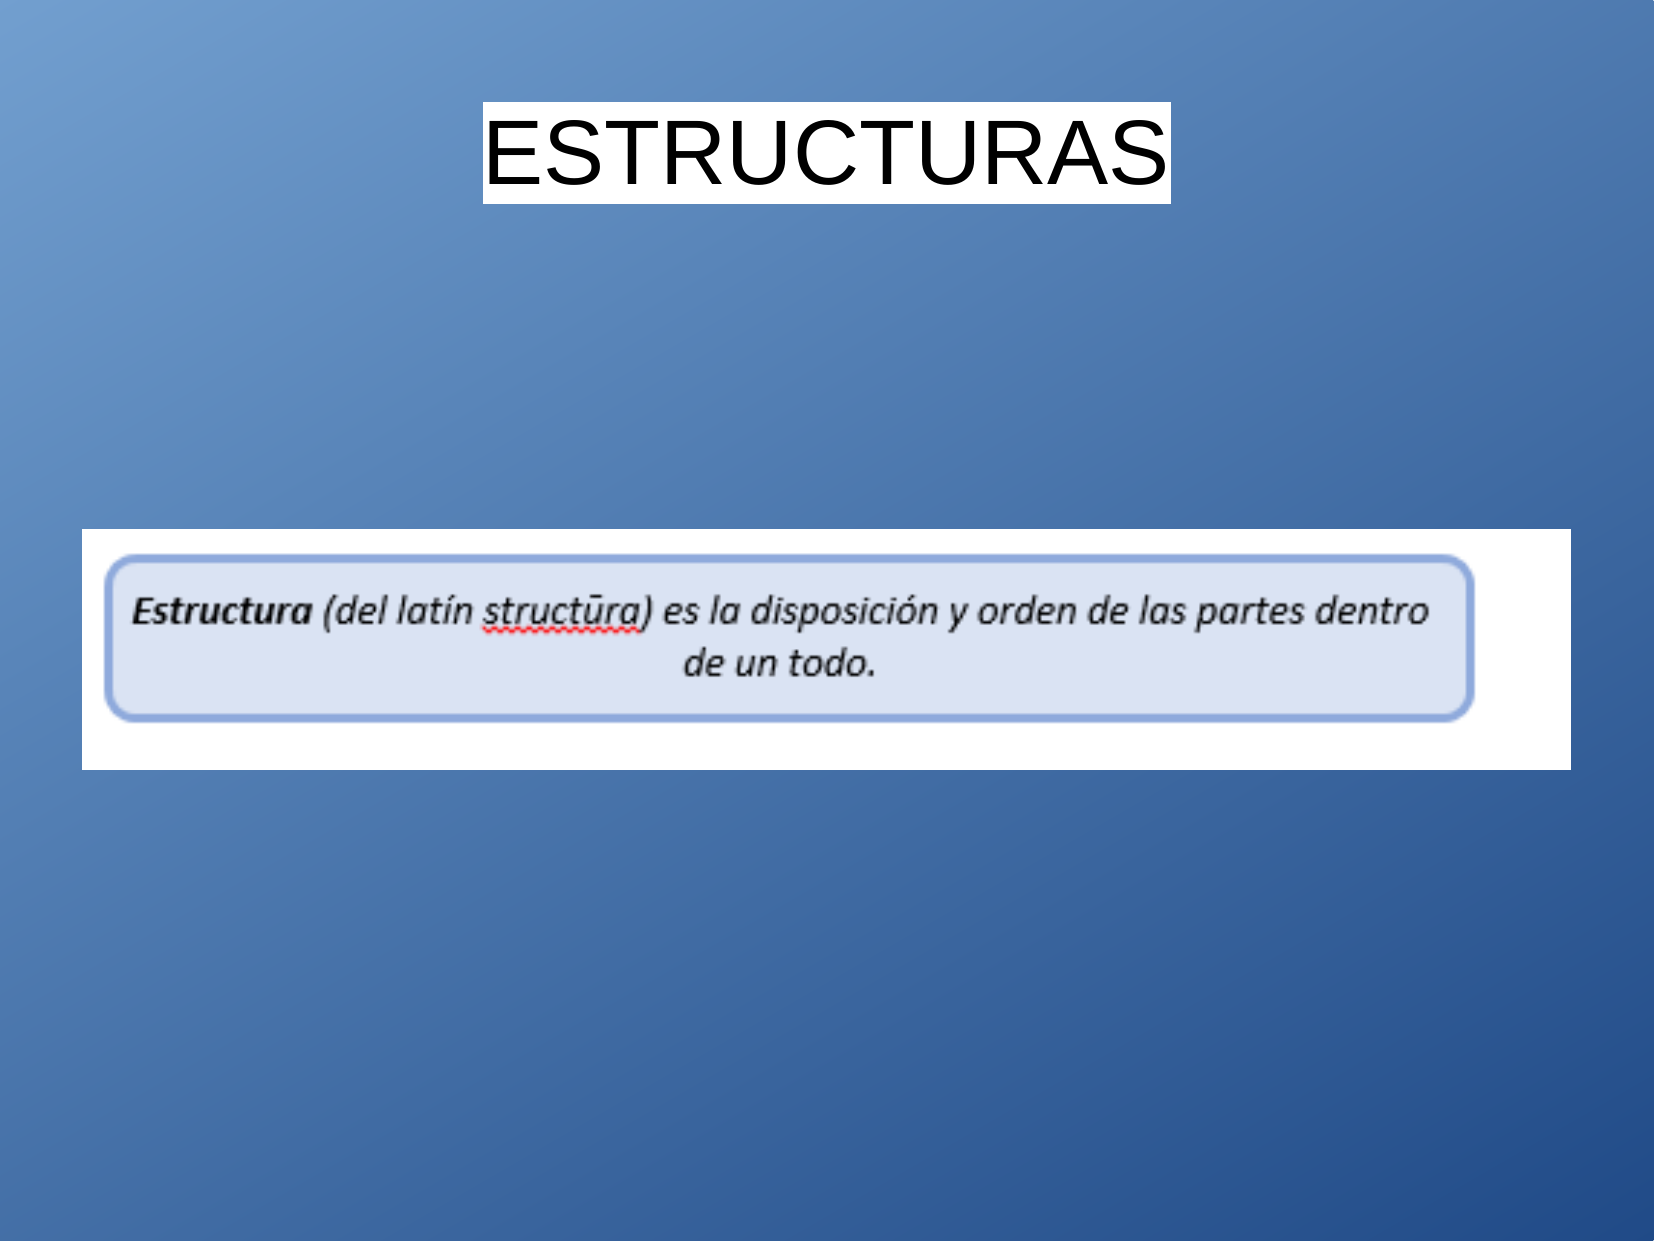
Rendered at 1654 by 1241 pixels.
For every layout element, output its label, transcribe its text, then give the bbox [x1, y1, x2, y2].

title ESTRUCTURAS [82, 49, 1571, 257]
picture [82, 529, 1571, 770]
